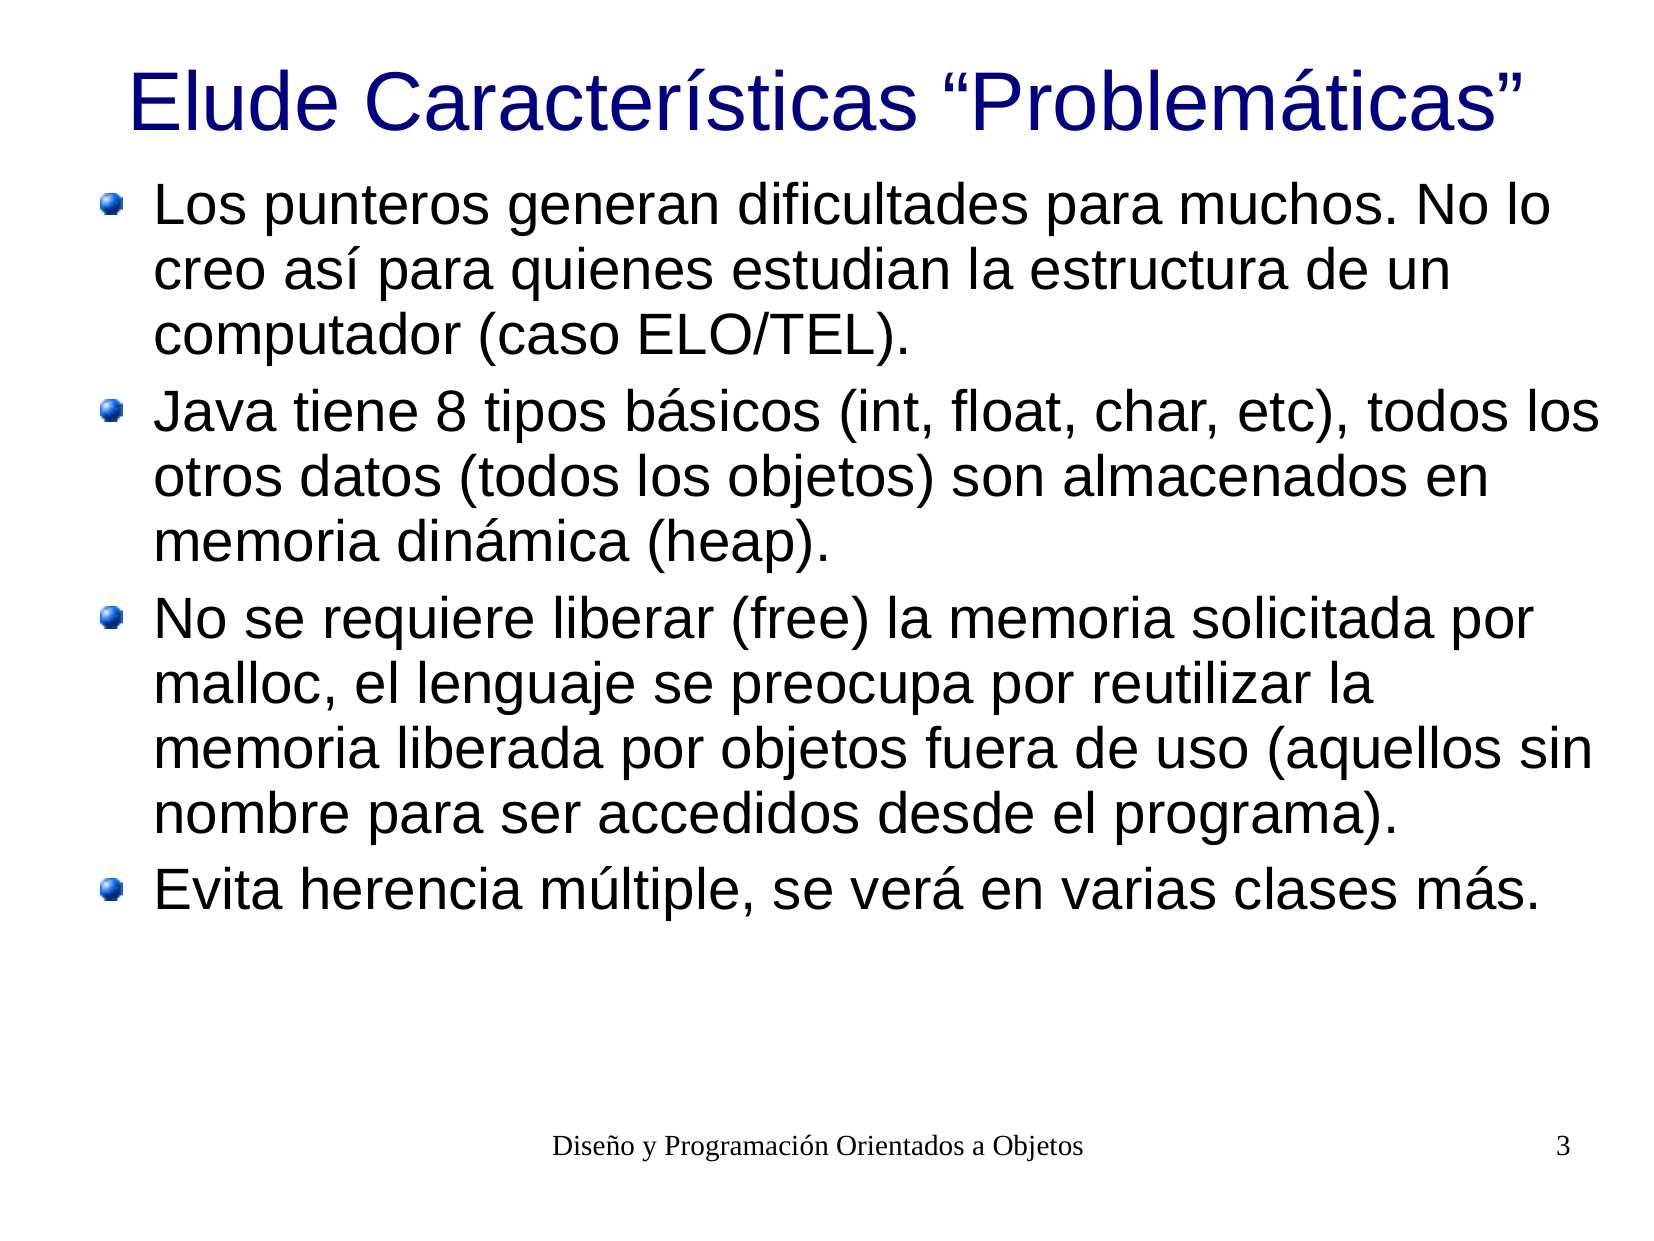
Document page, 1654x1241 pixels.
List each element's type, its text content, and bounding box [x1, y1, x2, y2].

title Elude Características “Problemáticas” [82, 49, 1571, 154]
list Los punteros generan dificultades para muchos. No lo creo así para quienes estudian la estructura de un computador (caso ELO/TEL). Java tiene 8 tipos básicos (int, float, char, etc), todos los otros datos (todos los objetos) son almacenados en memoria dinámica (heap). No se requiere liberar (free) la memoria solicitada por malloc, el lenguaje se preocupa por reutilizar la memoria liberada por objetos fuera de uso (aquellos sin nombre para ser accedidos desde el programa). Evita herencia múltiple, se verá en varias clases más. [82, 171, 1613, 1126]
